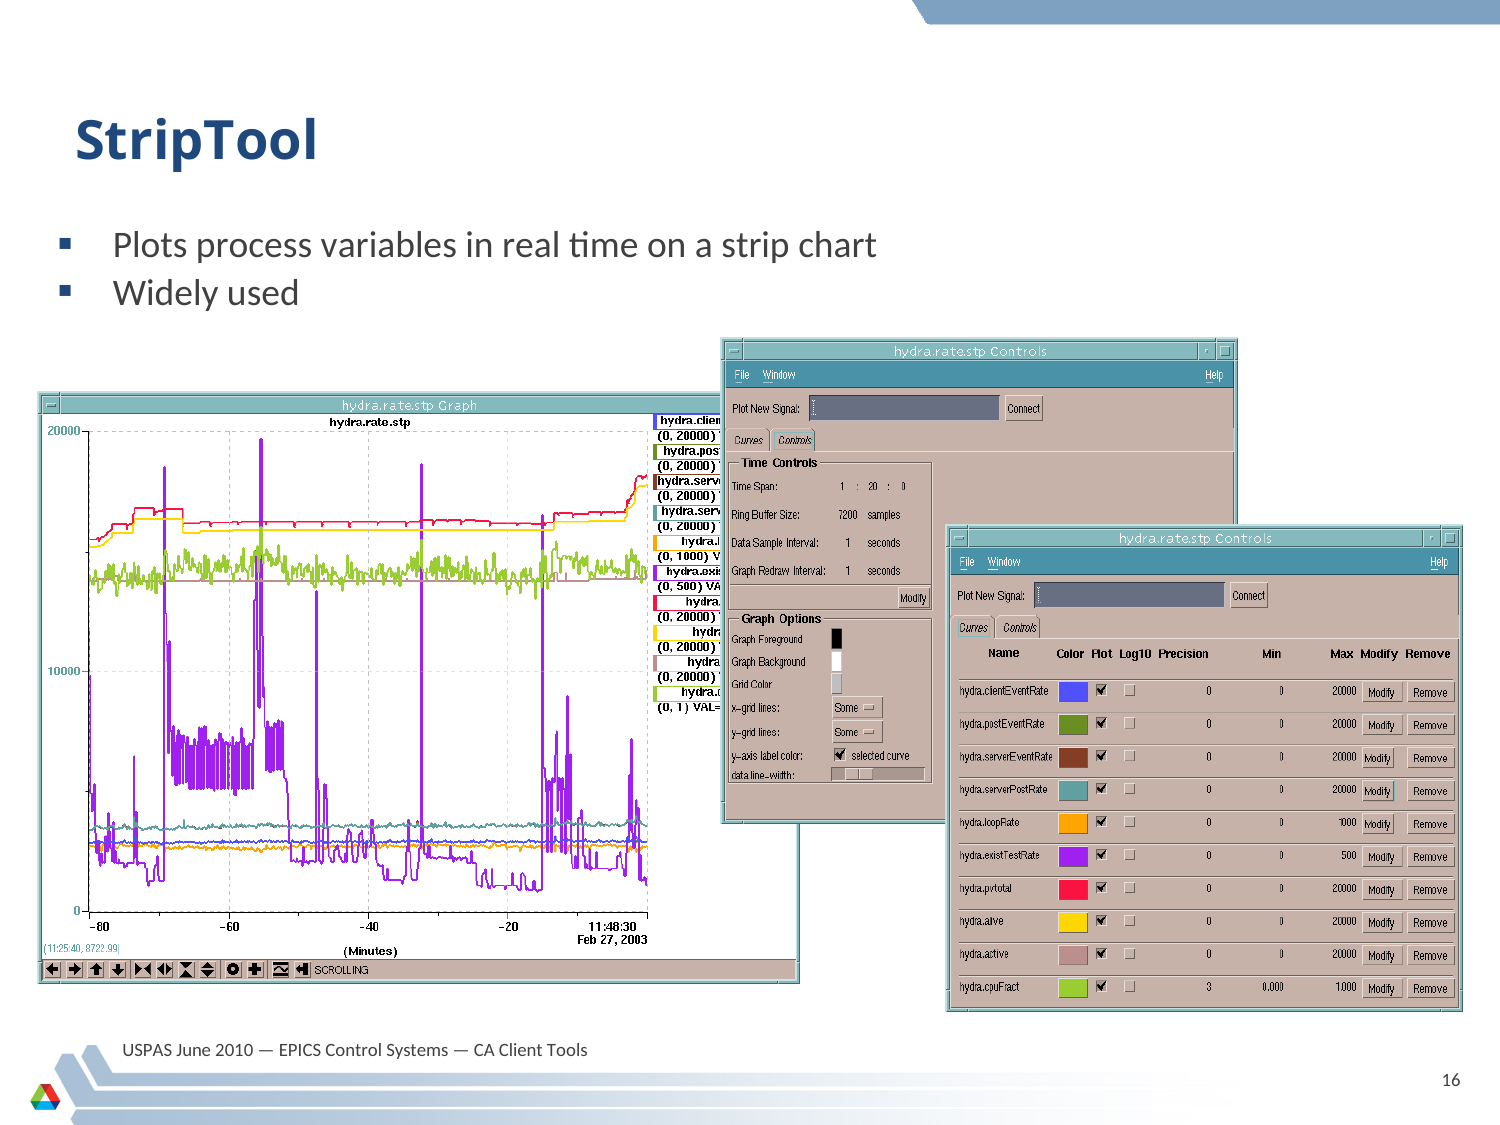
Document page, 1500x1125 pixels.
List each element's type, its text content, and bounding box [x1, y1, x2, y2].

title StripTool [75, 45, 1426, 233]
picture [37, 337, 1463, 1012]
picture [0, 0, 1500, 26]
list Plots process variables in real time on a strip chart Widely used [56, 229, 1359, 524]
picture [0, 1037, 1500, 1125]
